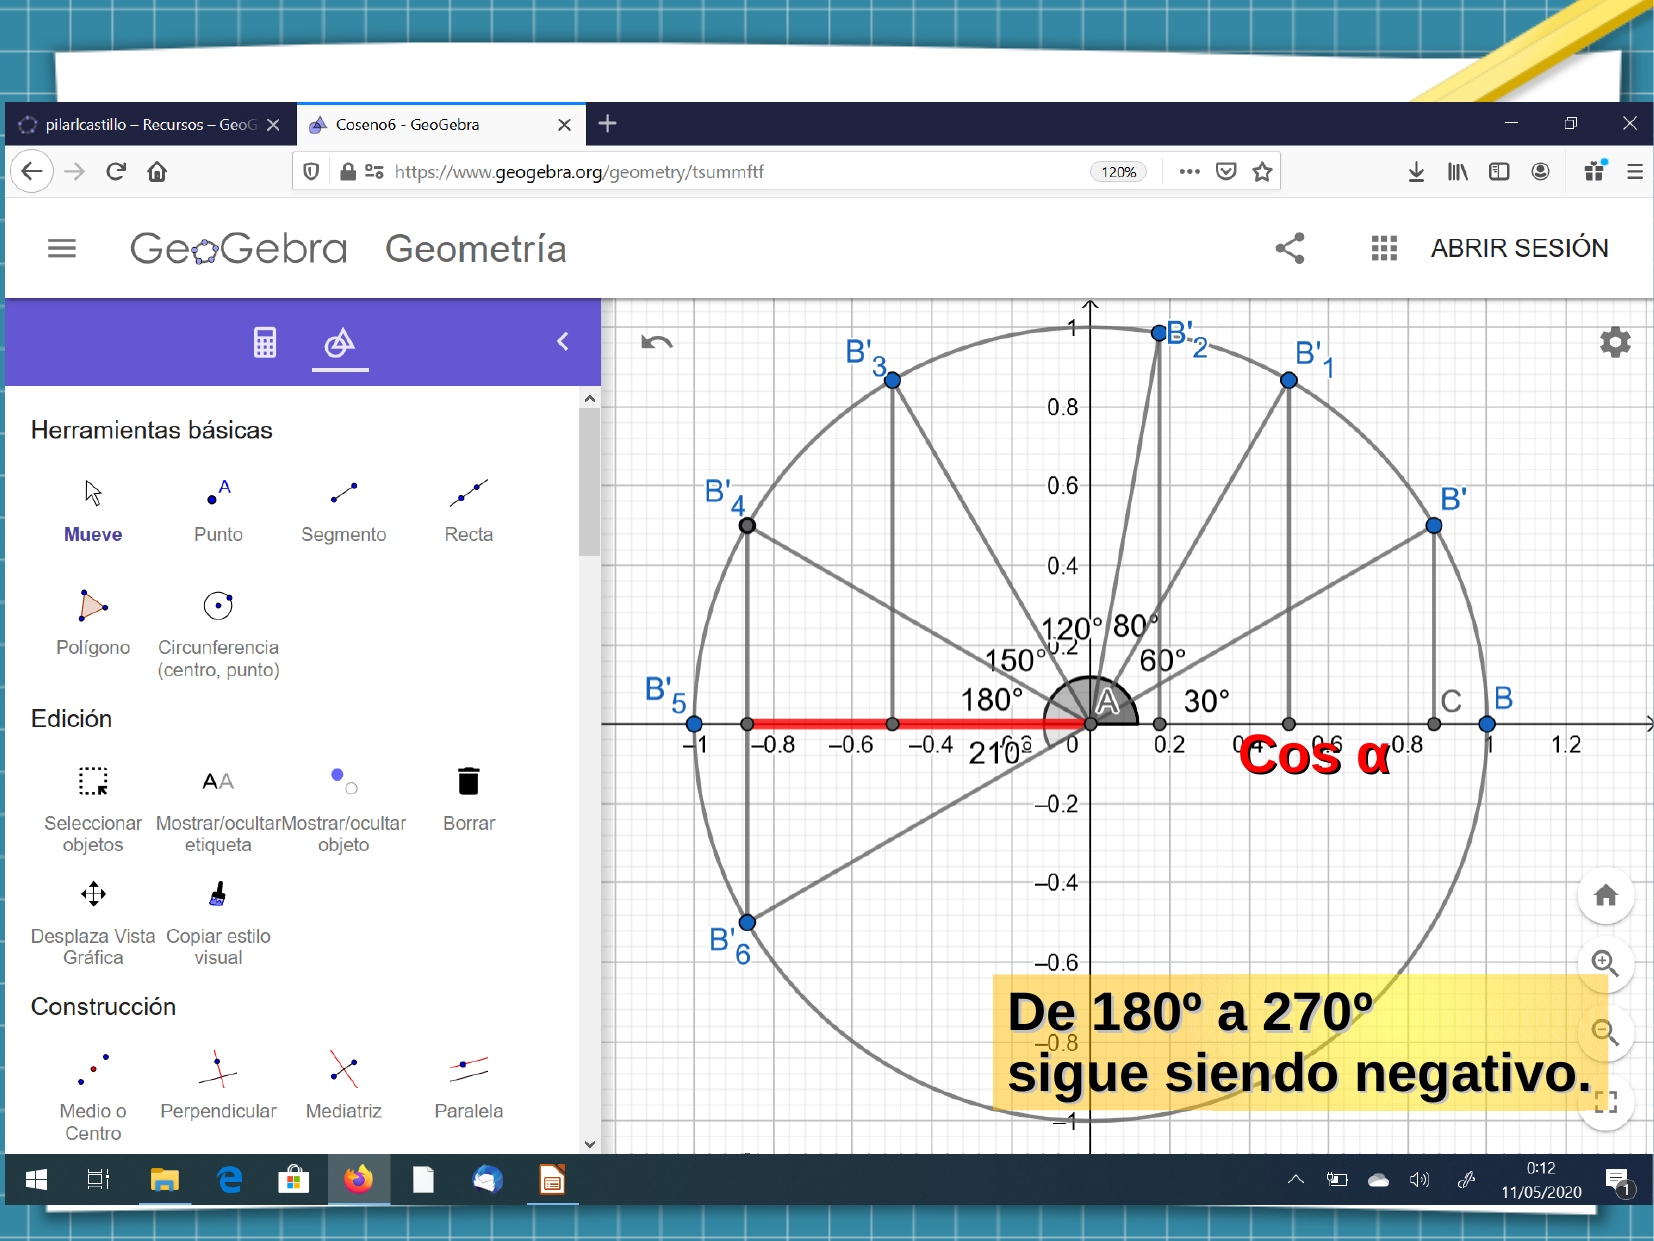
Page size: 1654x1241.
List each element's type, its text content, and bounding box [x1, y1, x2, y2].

text_box De 180º a 270º sigue siendo negativo. [992, 974, 1609, 1111]
text_box Cos α [1223, 715, 1406, 852]
picture [0, 0, 1654, 1241]
